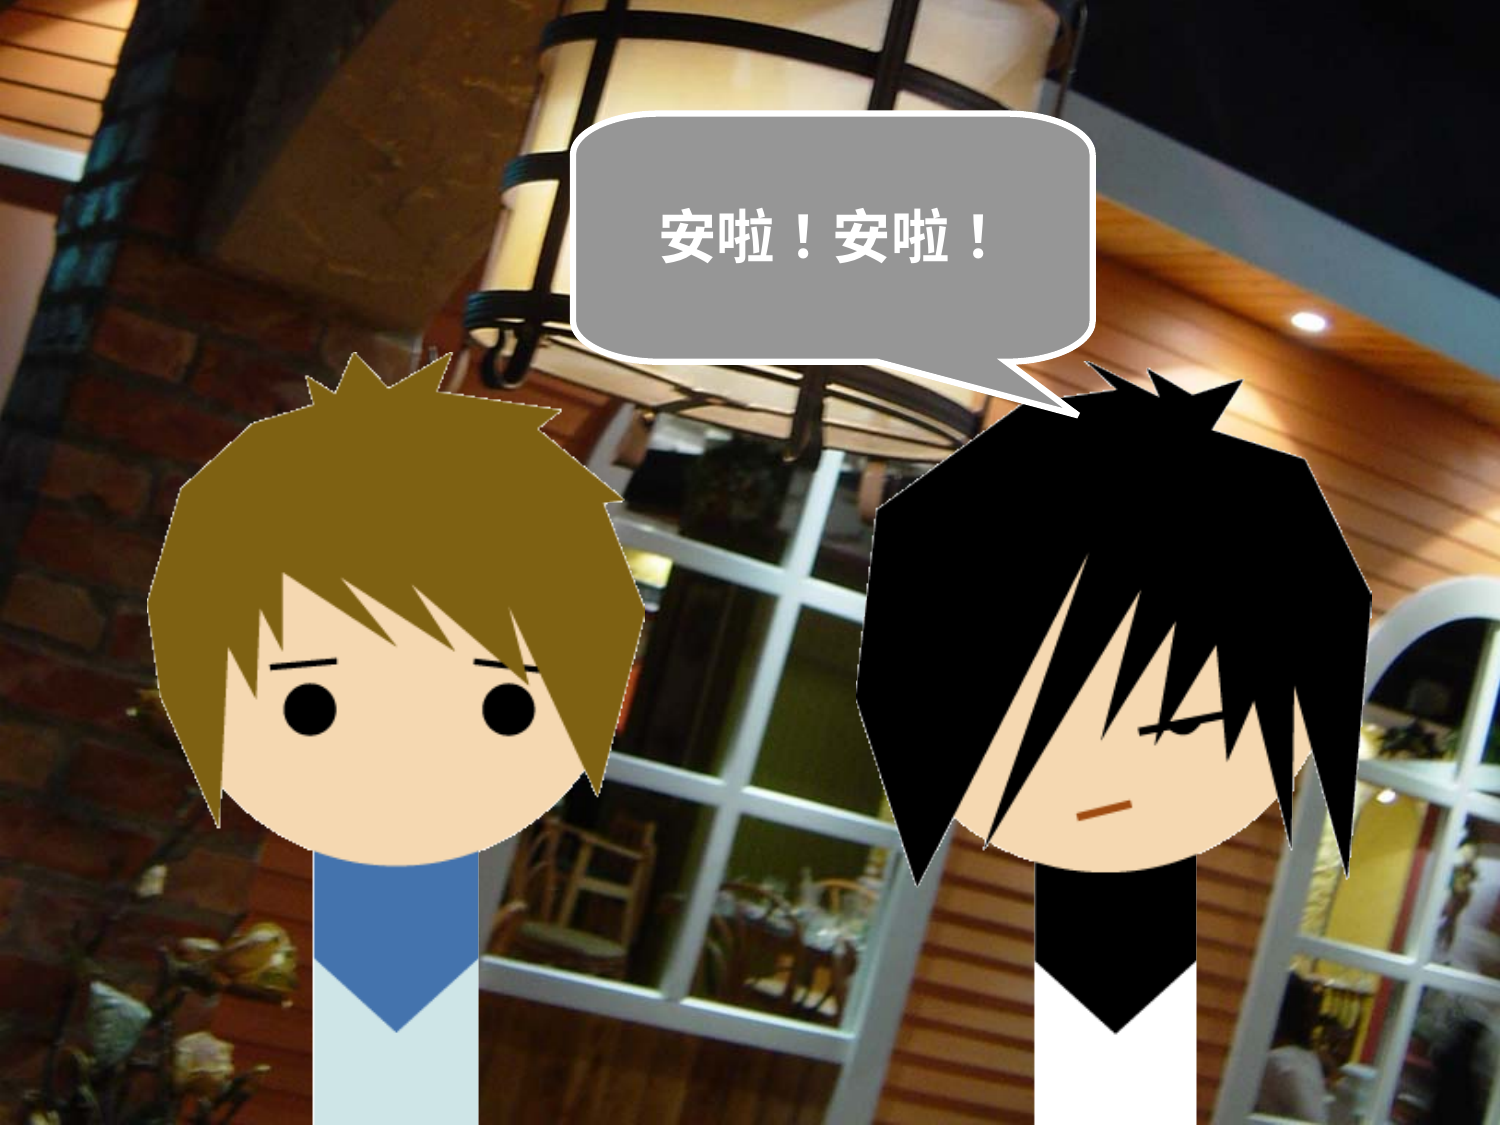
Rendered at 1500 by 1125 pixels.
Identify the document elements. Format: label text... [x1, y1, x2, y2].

text_box 安啦！安啦！ [572, 113, 1093, 416]
picture [0, 0, 1500, 1125]
